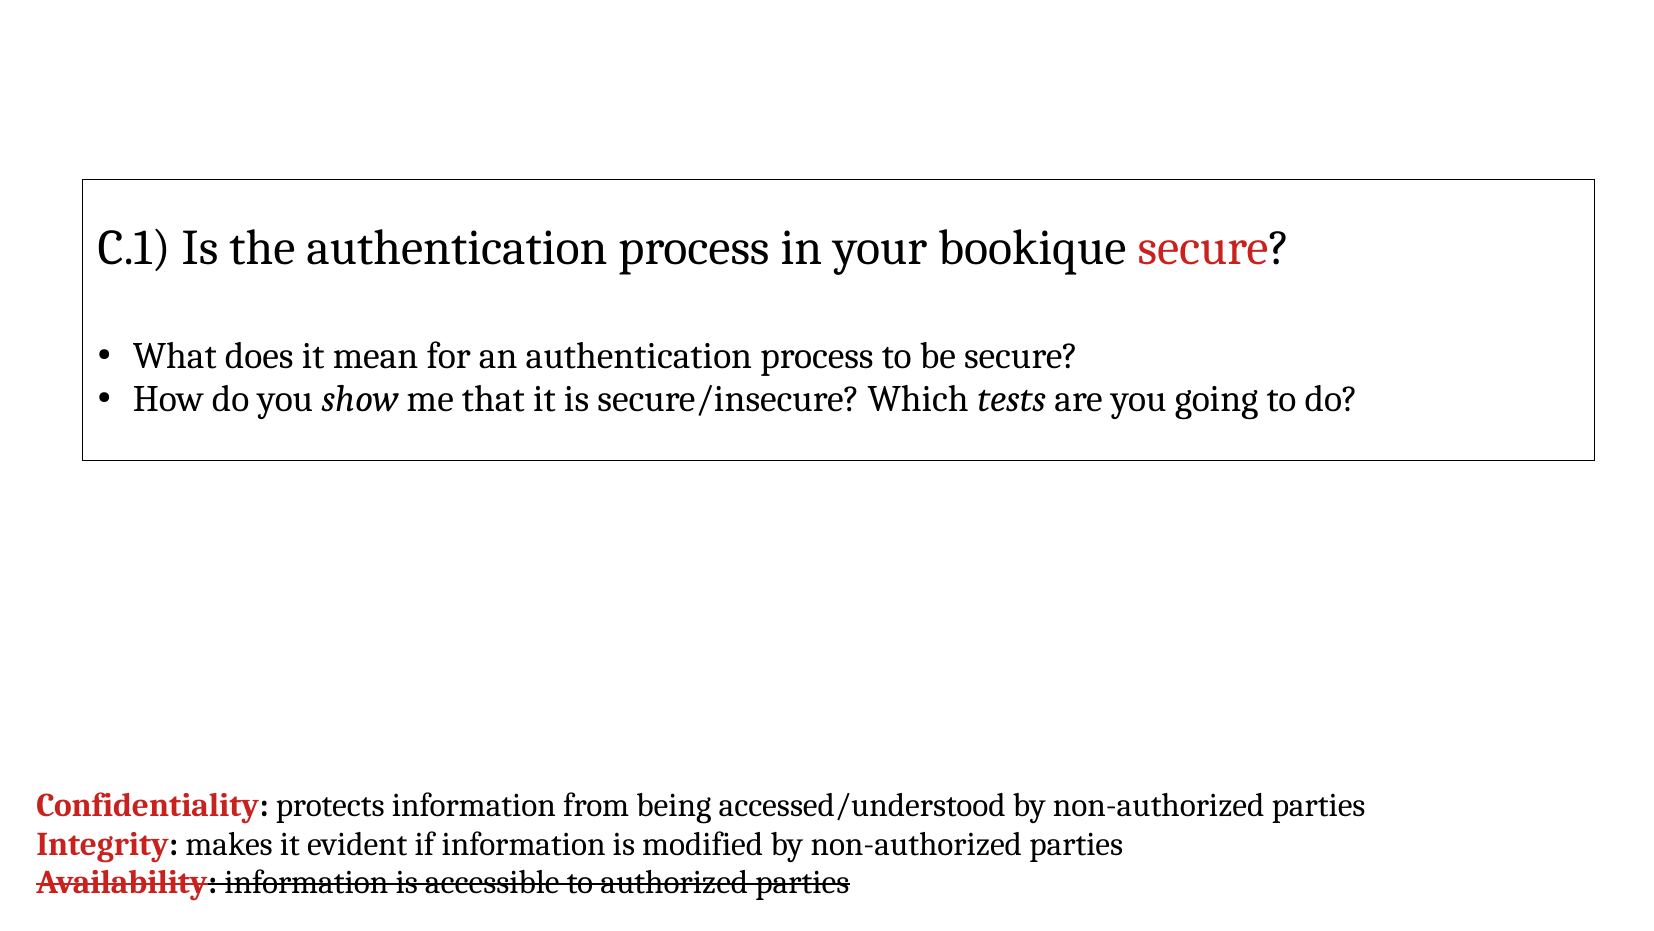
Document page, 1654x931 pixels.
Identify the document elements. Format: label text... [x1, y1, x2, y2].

text_box C.1) Is the authentication process in your bookique secure? What does it mean for an authentication process to be secure? How do you show me that it is secure/insecure? Which tests are you going to do? [82, 179, 1595, 461]
text_box Confidentiality: protects information from being accessed/understood by non-authorized parties Integrity: makes it evident if information is modified by non-authorized parties Availability: information is accessible to authorized parties [21, 779, 1441, 912]
